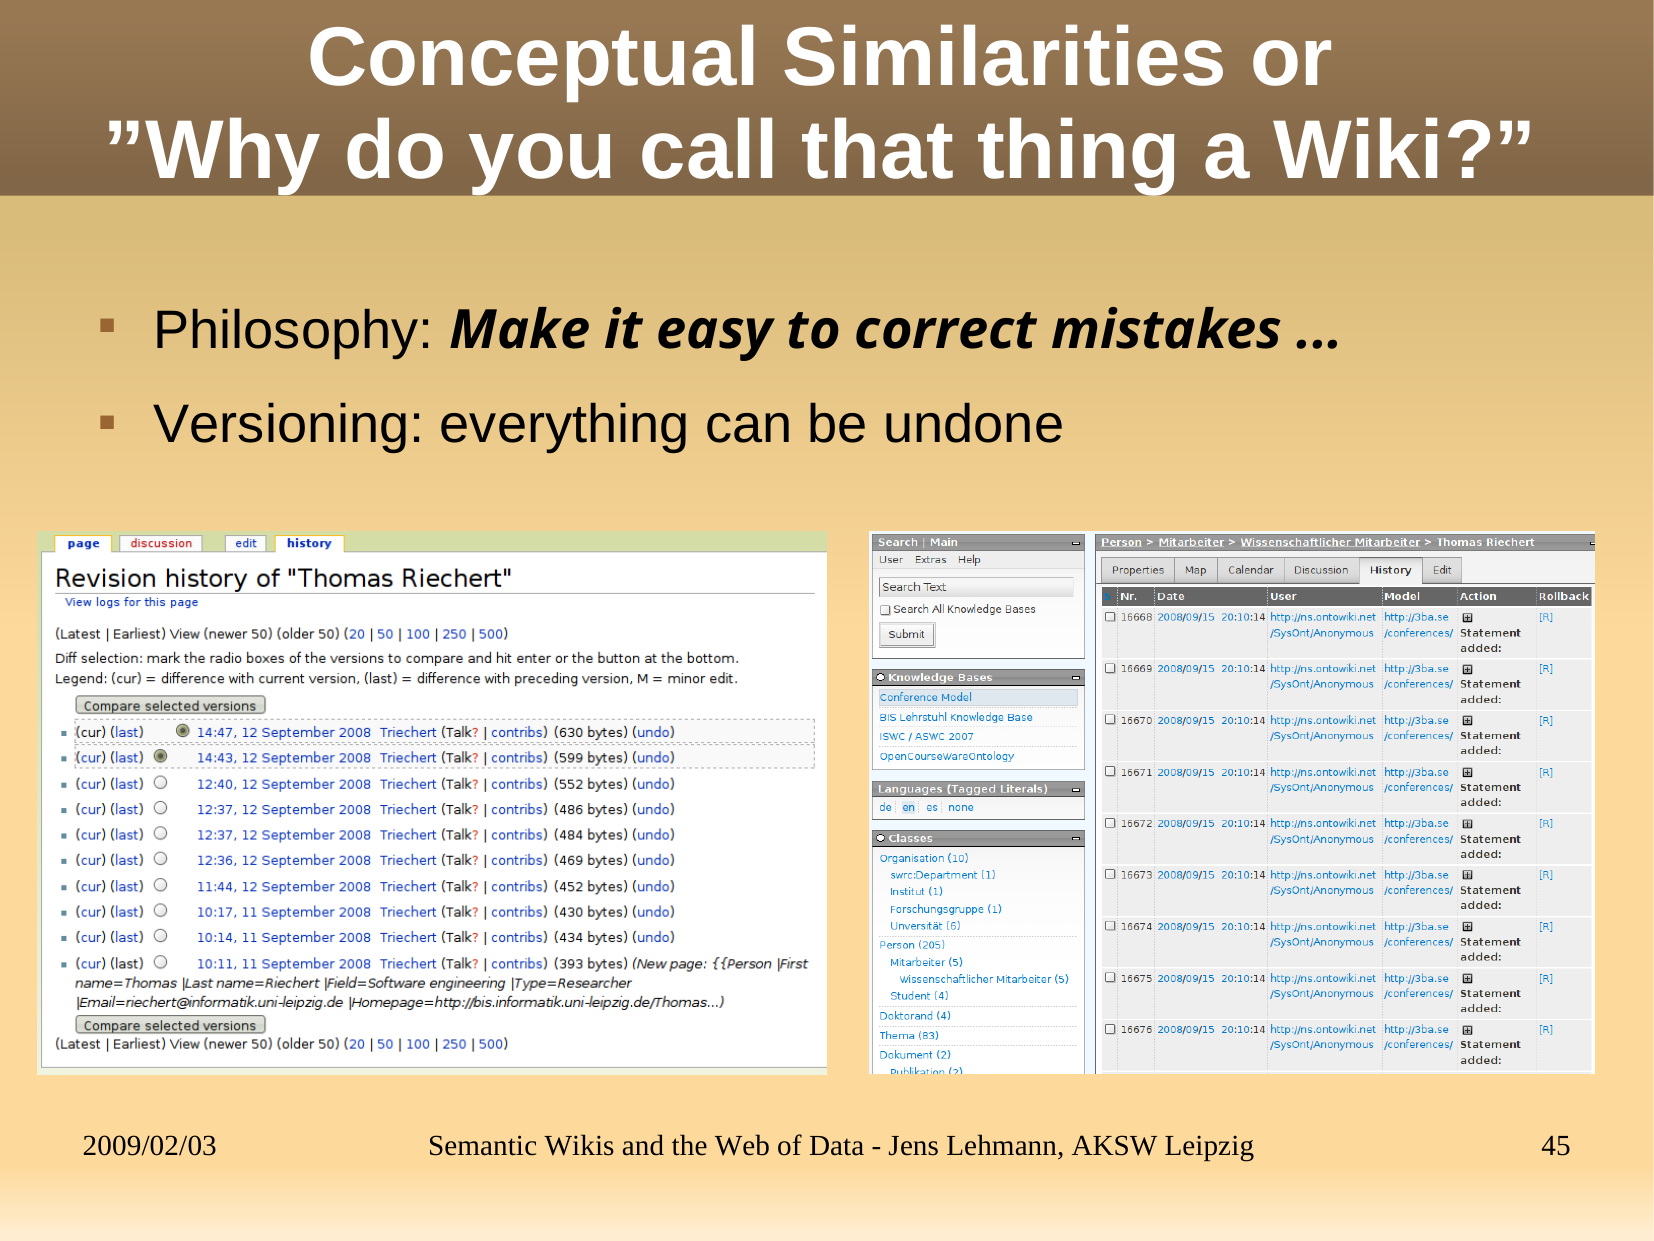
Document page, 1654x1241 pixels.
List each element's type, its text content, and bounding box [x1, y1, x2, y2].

list Philosophy: Make it easy to correct mistakes ... Versioning: everything can be undone [82, 290, 1571, 1109]
title Conceptual Similarities or ”Why do you call that thing a Wiki?” [76, 7, 1565, 200]
picture [0, 0, 1654, 1241]
